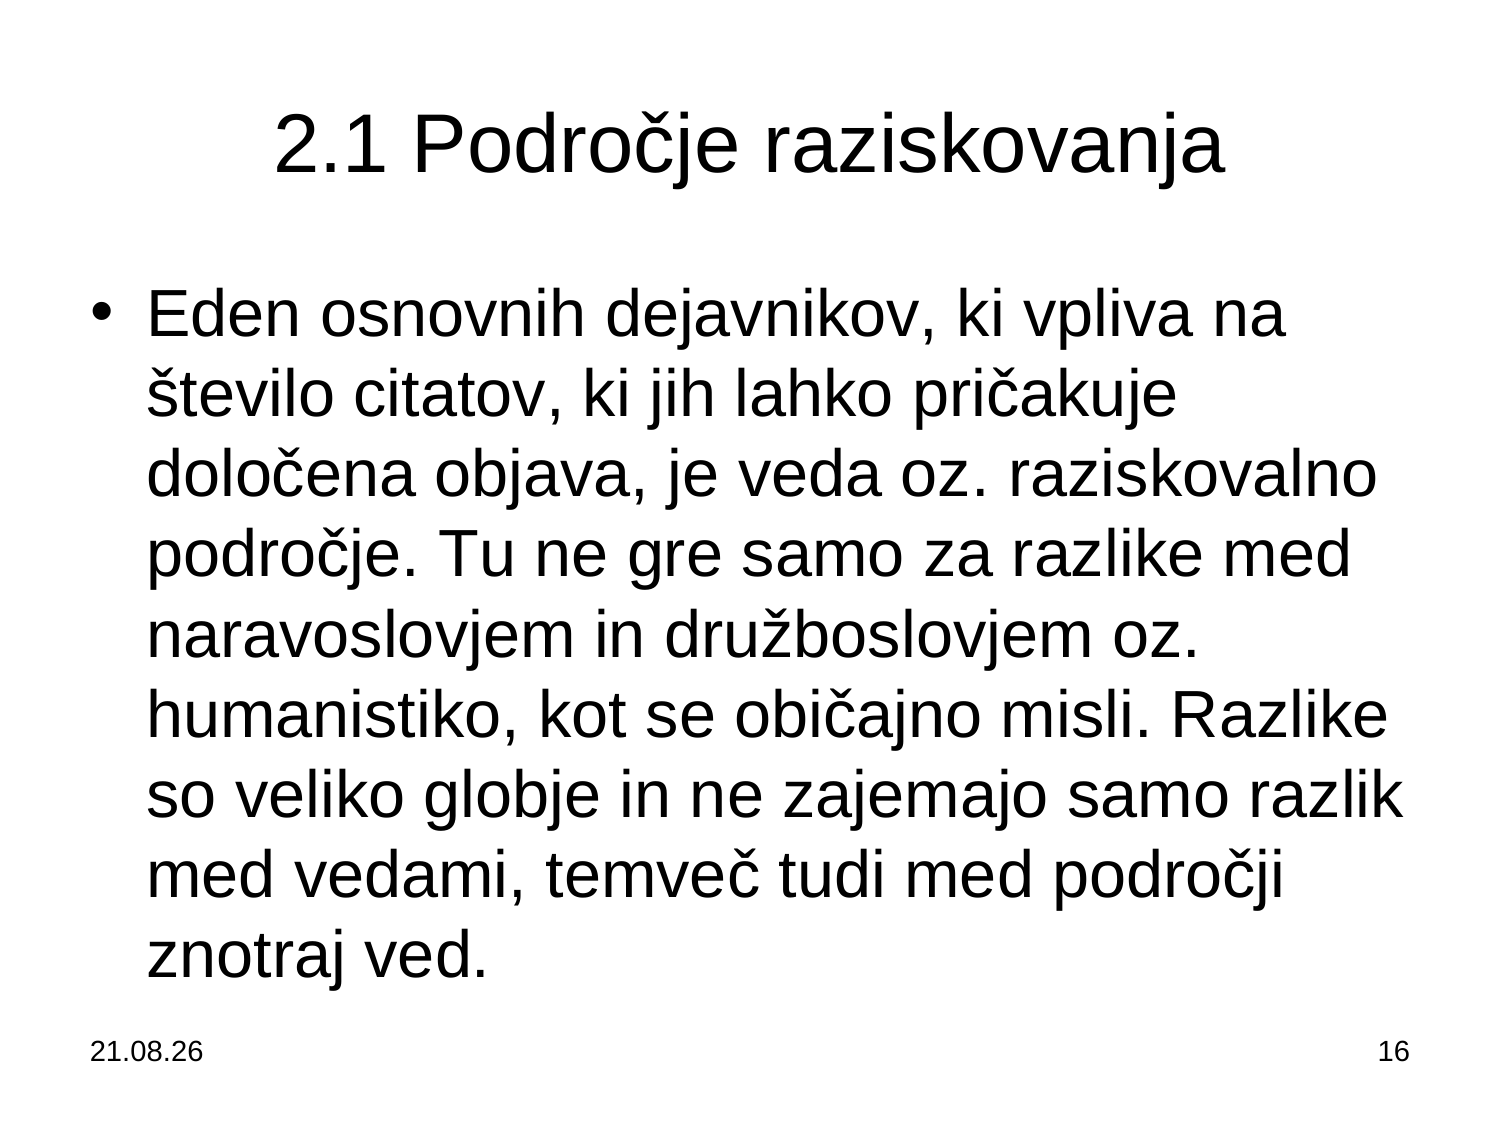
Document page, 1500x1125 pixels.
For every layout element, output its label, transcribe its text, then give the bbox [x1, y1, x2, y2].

list Eden osnovnih dejavnikov, ki vpliva na število citatov, ki jih lahko pričakuje določena objava, je veda oz. raziskovalno področje. Tu ne gre samo za razlike med naravoslovjem in družboslovjem oz. humanistiko, kot se običajno misli. Razlike so veliko globje in ne zajemajo samo razlik med vedami, temveč tudi med področji znotraj ved. [75, 262, 1426, 1006]
text_box <number> [1074, 1024, 1426, 1103]
title 2.1 Področje raziskovanja [75, 0, 1426, 262]
text_box 05.11.14 [74, 1024, 426, 1103]
